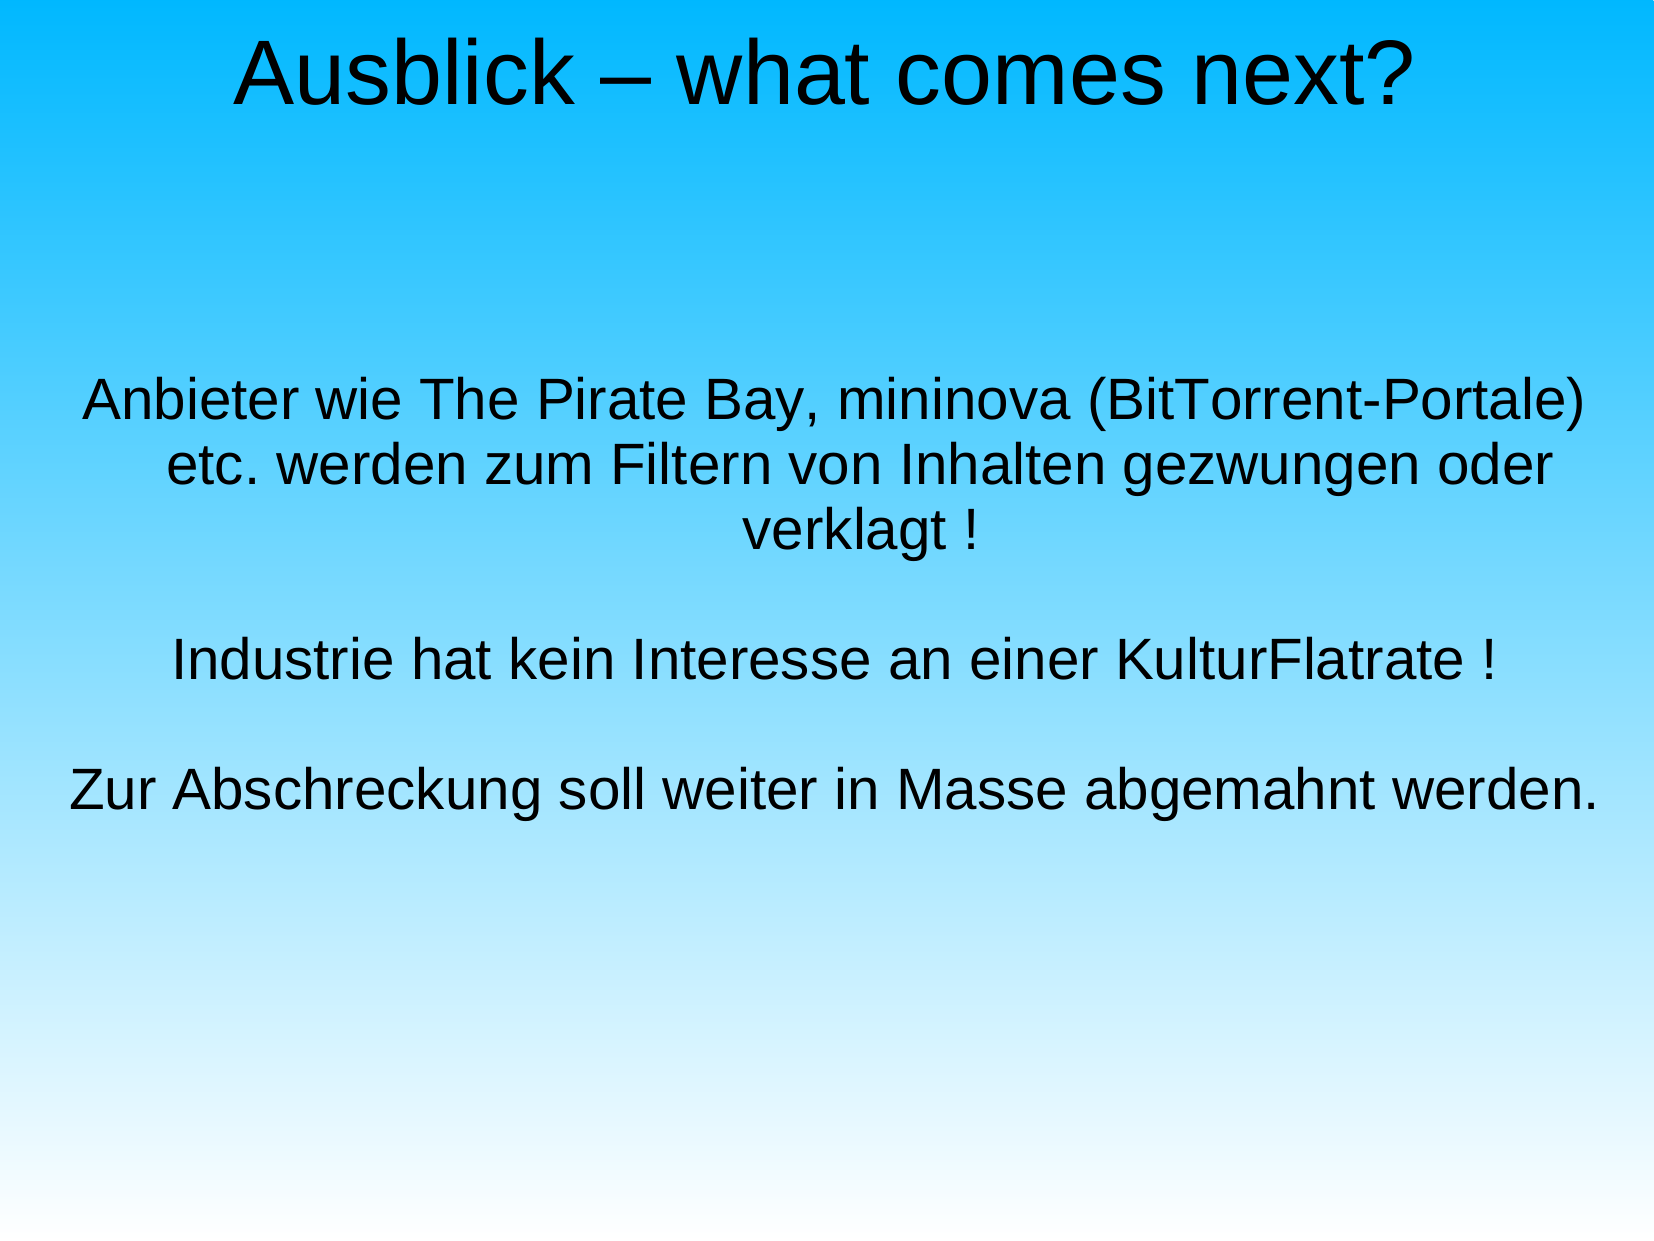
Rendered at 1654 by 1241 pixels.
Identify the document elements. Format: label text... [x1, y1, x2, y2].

text_box Anbieter wie The Pirate Bay, mininova (BitTorrent-Portale) etc. werden zum Filtern von Inhalten gezwungen oder verklagt ! Industrie hat kein Interesse an einer KulturFlatrate ! Zur Abschreckung soll weiter in Masse abgemahnt werden. [0, 359, 1654, 828]
title Ausblick – what comes next? [82, 0, 1569, 183]
